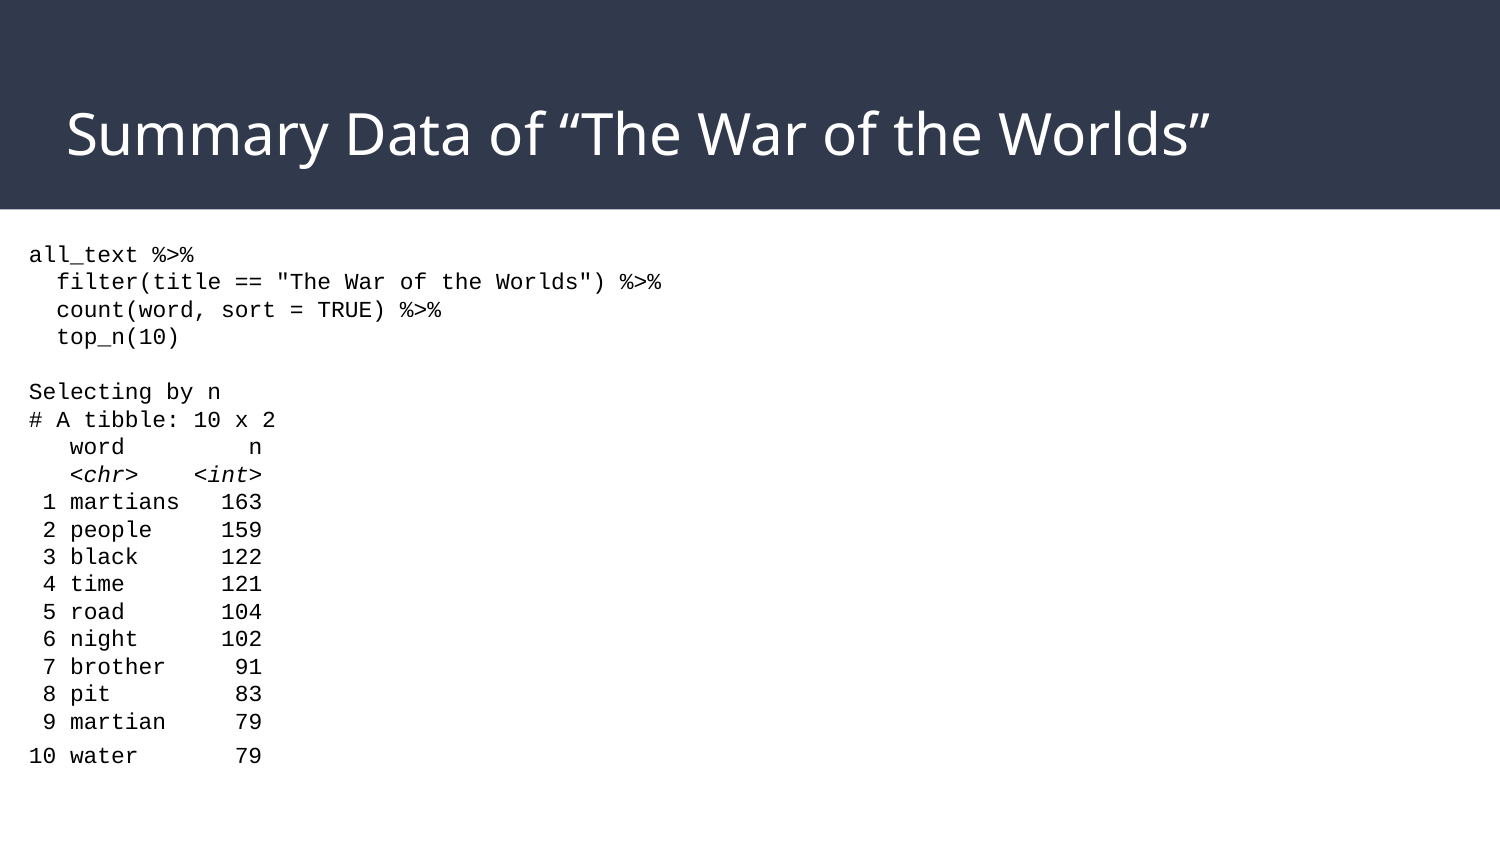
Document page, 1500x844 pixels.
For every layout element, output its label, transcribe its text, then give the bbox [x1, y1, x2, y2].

text_box all_text %>% filter(title == "The War of the Worlds") %>% count(word, sort = TRUE) %>% top_n(10) Selecting by n # A tibble: 10 x 2 word n <chr> <int> 1 martians 163 2 people 159 3 black 122 4 time 121 5 road 104 6 night 102 7 brother 91 8 pit 83 9 martian 79 10 water 79 [13, 224, 1487, 825]
title Summary Data of “The War of the Worlds” [51, 82, 1449, 185]
